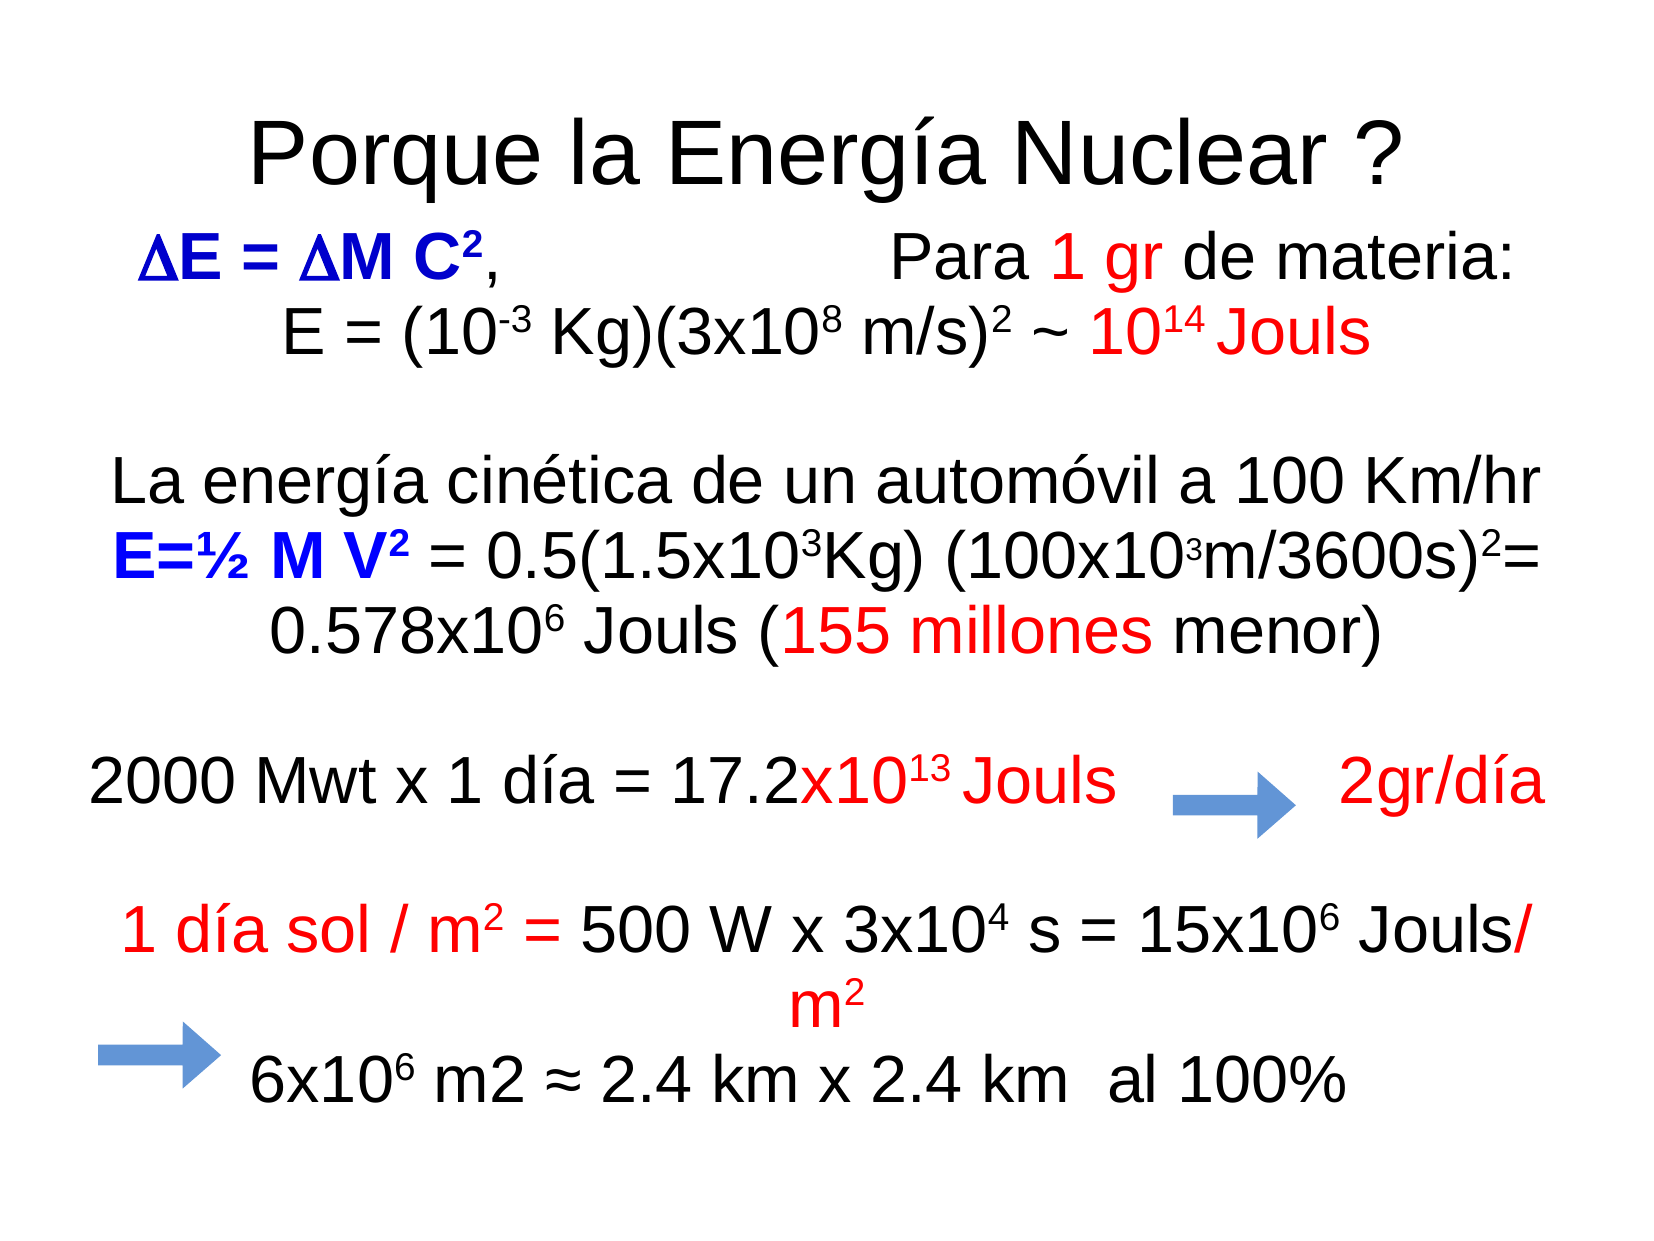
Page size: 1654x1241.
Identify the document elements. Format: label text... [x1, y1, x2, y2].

picture [94, 1017, 225, 1093]
picture [1169, 767, 1300, 843]
chart [773, 595, 892, 655]
title Porque la Energía Nuclear ? [82, 49, 1571, 212]
subtitle DE = DM C2, Para 1 gr de materia: E = (10-3 Kg)(3x108 m/s)2 ~ 1014 Jouls La energía cinética de un automóvil a 100 Km/hr E=½ M V2 = 0.5(1.5x103Kg) (100x103m/3600s)2= 0.578x106 Jouls (155 millones menor) 2000 Mwt x 1 día = 17.2x1013 Jouls 2gr/día 1 día sol / m2 = 500 W x 3x104 s = 15x106 Jouls/ m2 6x106 m2 ≈ 2.4 km x 2.4 km al 100% [82, 212, 1571, 1123]
